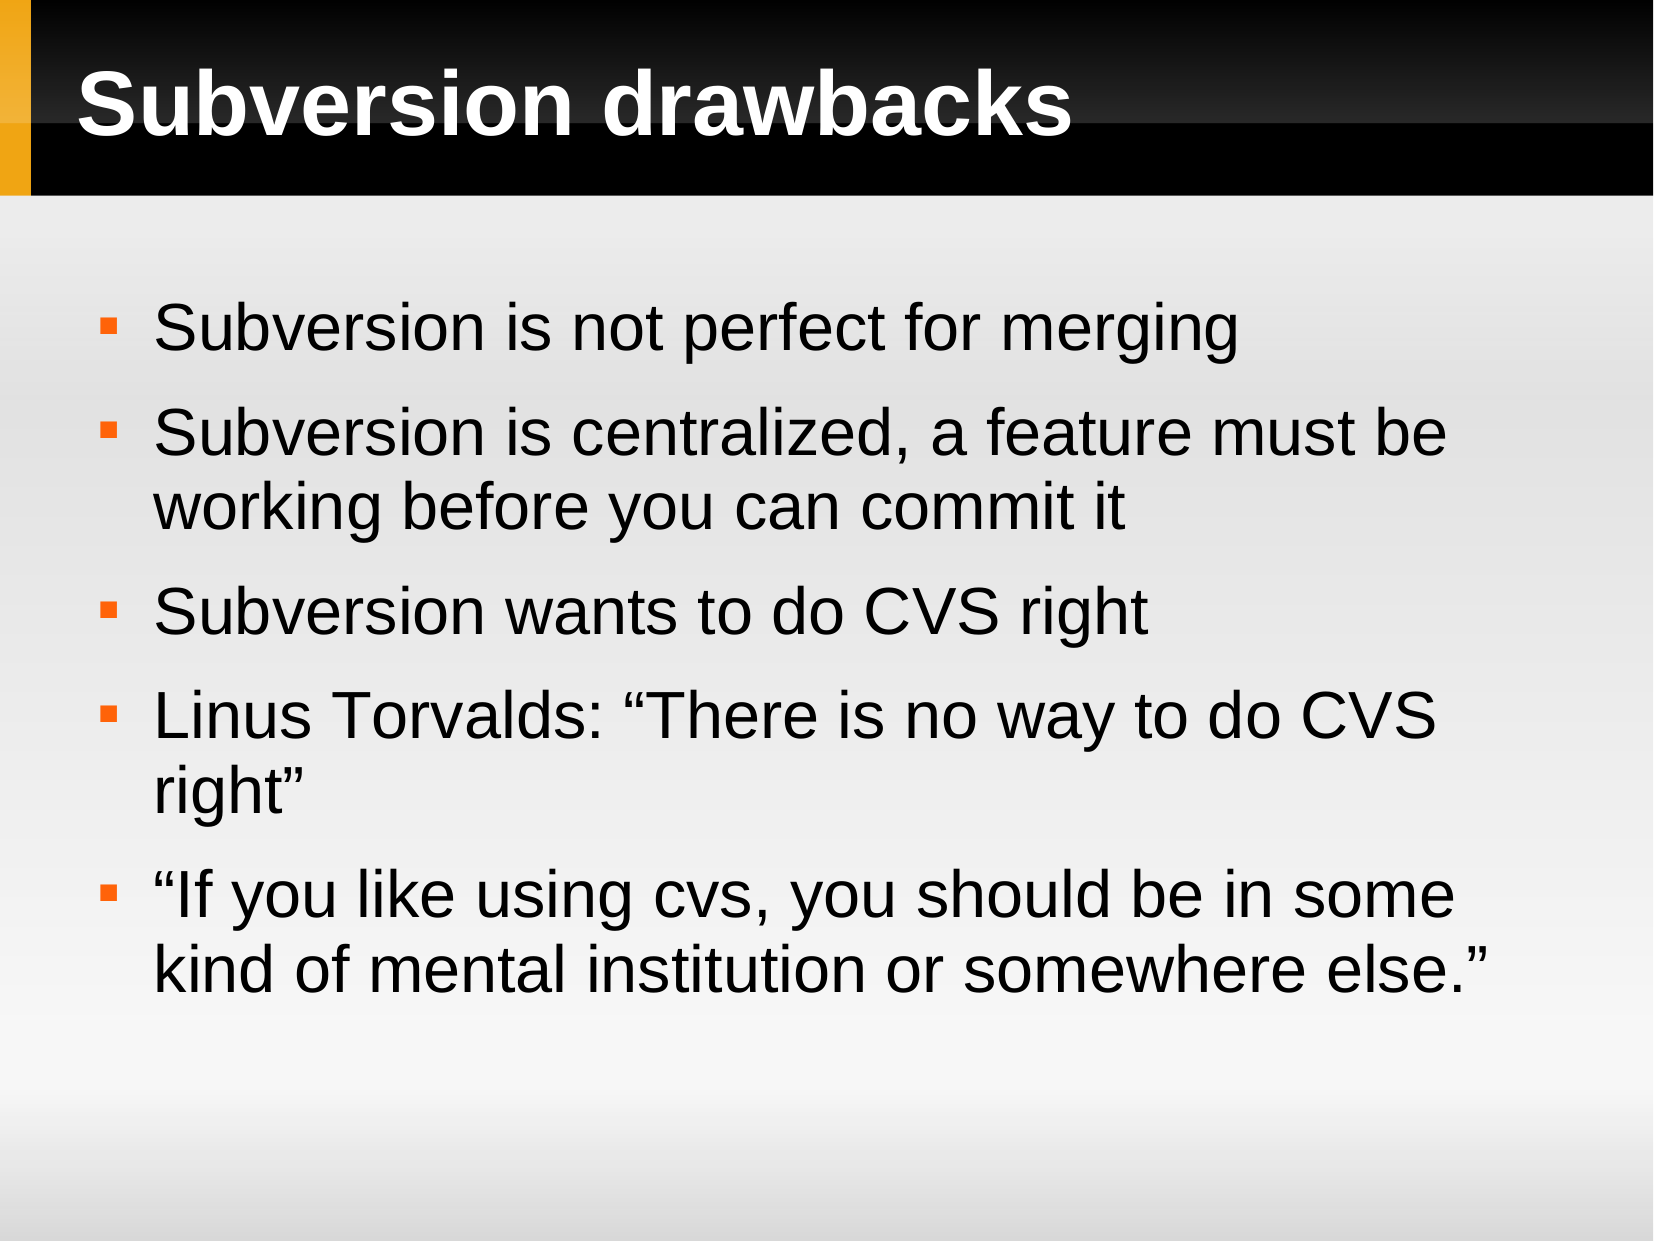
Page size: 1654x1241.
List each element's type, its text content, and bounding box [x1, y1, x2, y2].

title Subversion drawbacks [76, 7, 1565, 200]
picture [0, 0, 1654, 1241]
list Subversion is not perfect for merging Subversion is centralized, a feature must be working before you can commit it Subversion wants to do CVS right Linus Torvalds: “There is no way to do CVS right” “If you like using cvs, you should be in some kind of mental institution or somewhere else.” [82, 290, 1571, 1095]
